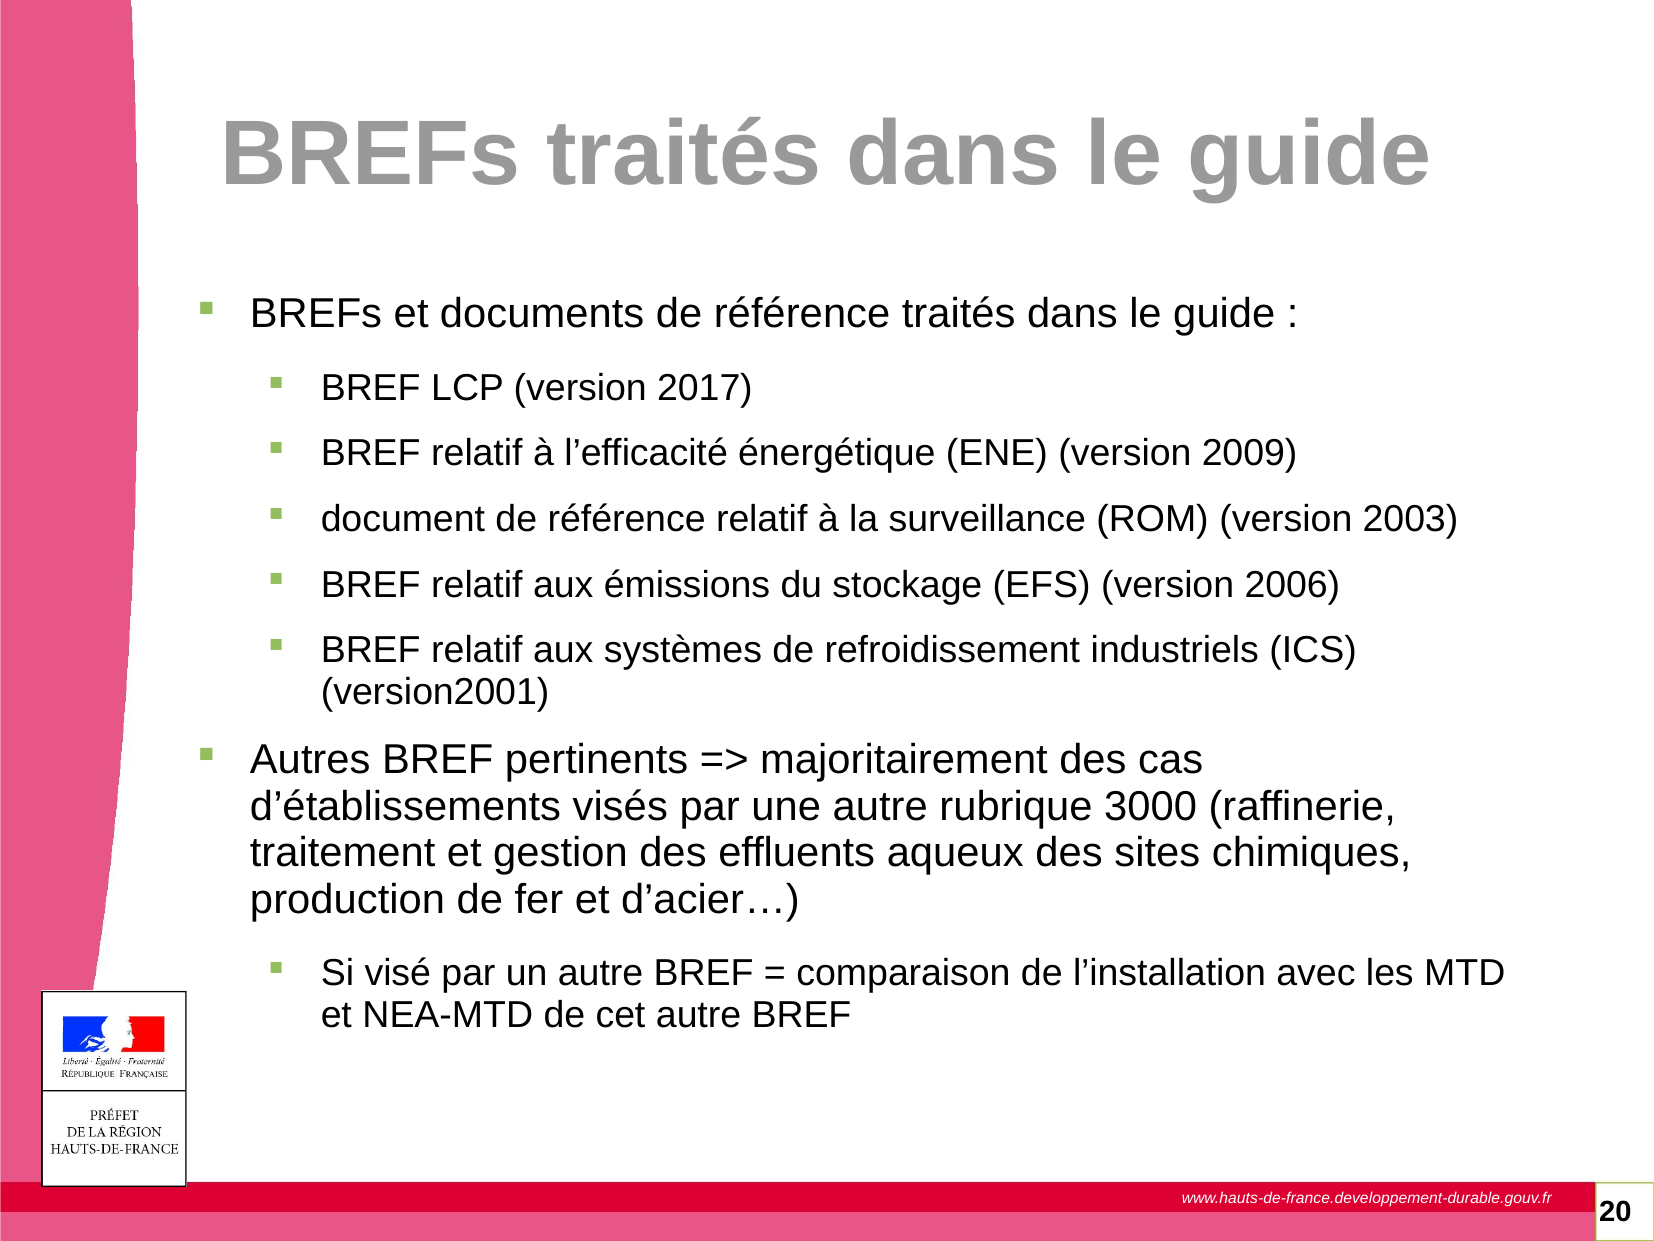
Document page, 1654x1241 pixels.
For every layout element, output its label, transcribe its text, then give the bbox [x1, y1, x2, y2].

list BREFs et documents de référence traités dans le guide : BREF LCP (version 2017) BREF relatif à l’efficacité énergétique (ENE) (version 2009) document de référence relatif à la surveillance (ROM) (version 2003) BREF relatif aux émissions du stockage (EFS) (version 2006) BREF relatif aux systèmes de refroidissement industriels (ICS)(version2001) Autres BREF pertinents => majoritairement des cas d’établissements visés par une autre rubrique 3000 (raffinerie, traitement et gestion des effluents aqueux des sites chimiques, production de fer et d’acier…) Si visé par un autre BREF = comparaison de l’installation avec les MTD et NEA-MTD de cet autre BREF [179, 290, 1509, 1036]
picture [0, 0, 1654, 1241]
title BREFs traités dans le guide [82, 49, 1571, 257]
